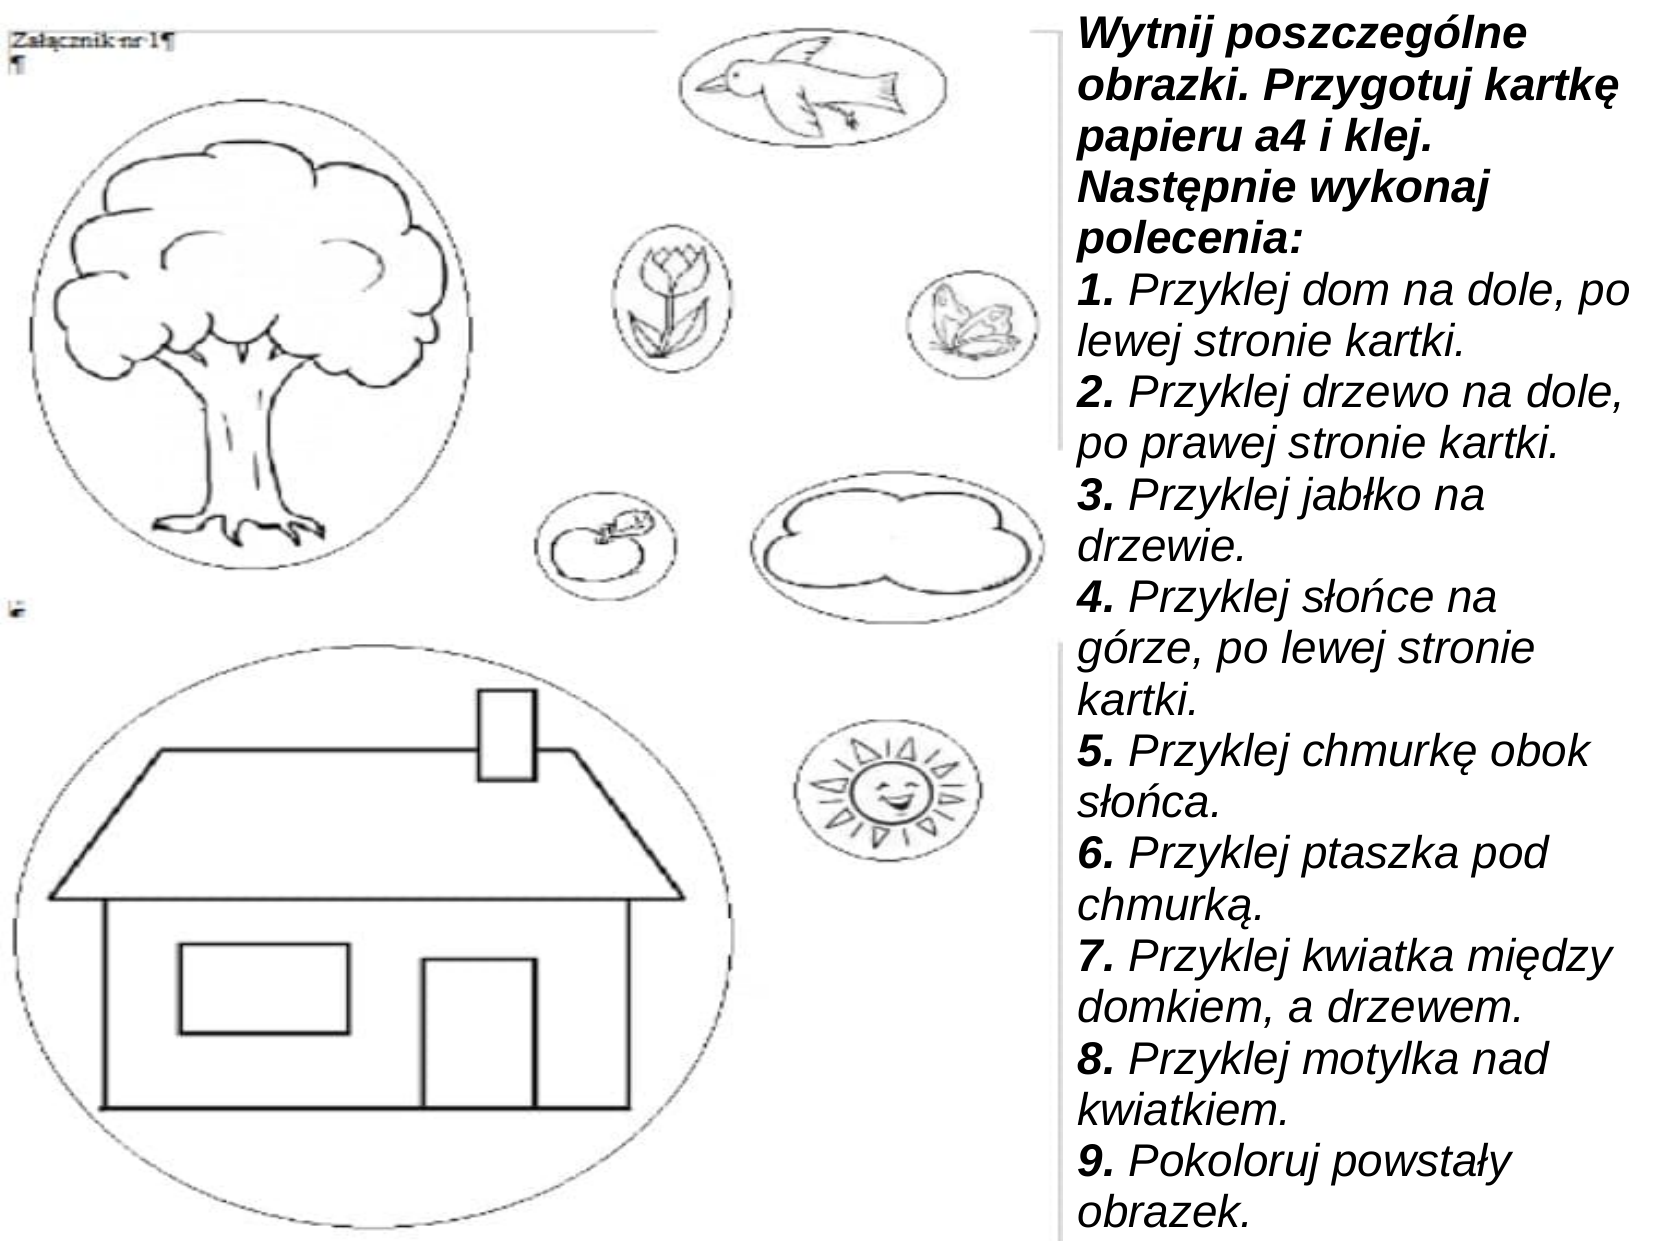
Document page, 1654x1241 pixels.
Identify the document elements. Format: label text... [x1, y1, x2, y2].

text_box Wytnij poszczególne obrazki. Przygotuj kartkę papieru a4 i klej. Następnie wykonaj polecenia: 1. Przyklej dom na dole, po lewej stronie kartki. 2. Przyklej drzewo na dole, po prawej stronie kartki. 3. Przyklej jabłko na drzewie. 4. Przyklej słońce na górze, po lewej stronie kartki. 5. Przyklej chmurkę obok słońca. 6. Przyklej ptaszka pod chmurką. 7. Przyklej kwiatka między domkiem, a drzewem. 8. Przyklej motylka nad kwiatkiem. 9. Pokoloruj powstały obrazek. [1062, 0, 1654, 1241]
picture [0, 10, 1062, 1241]
